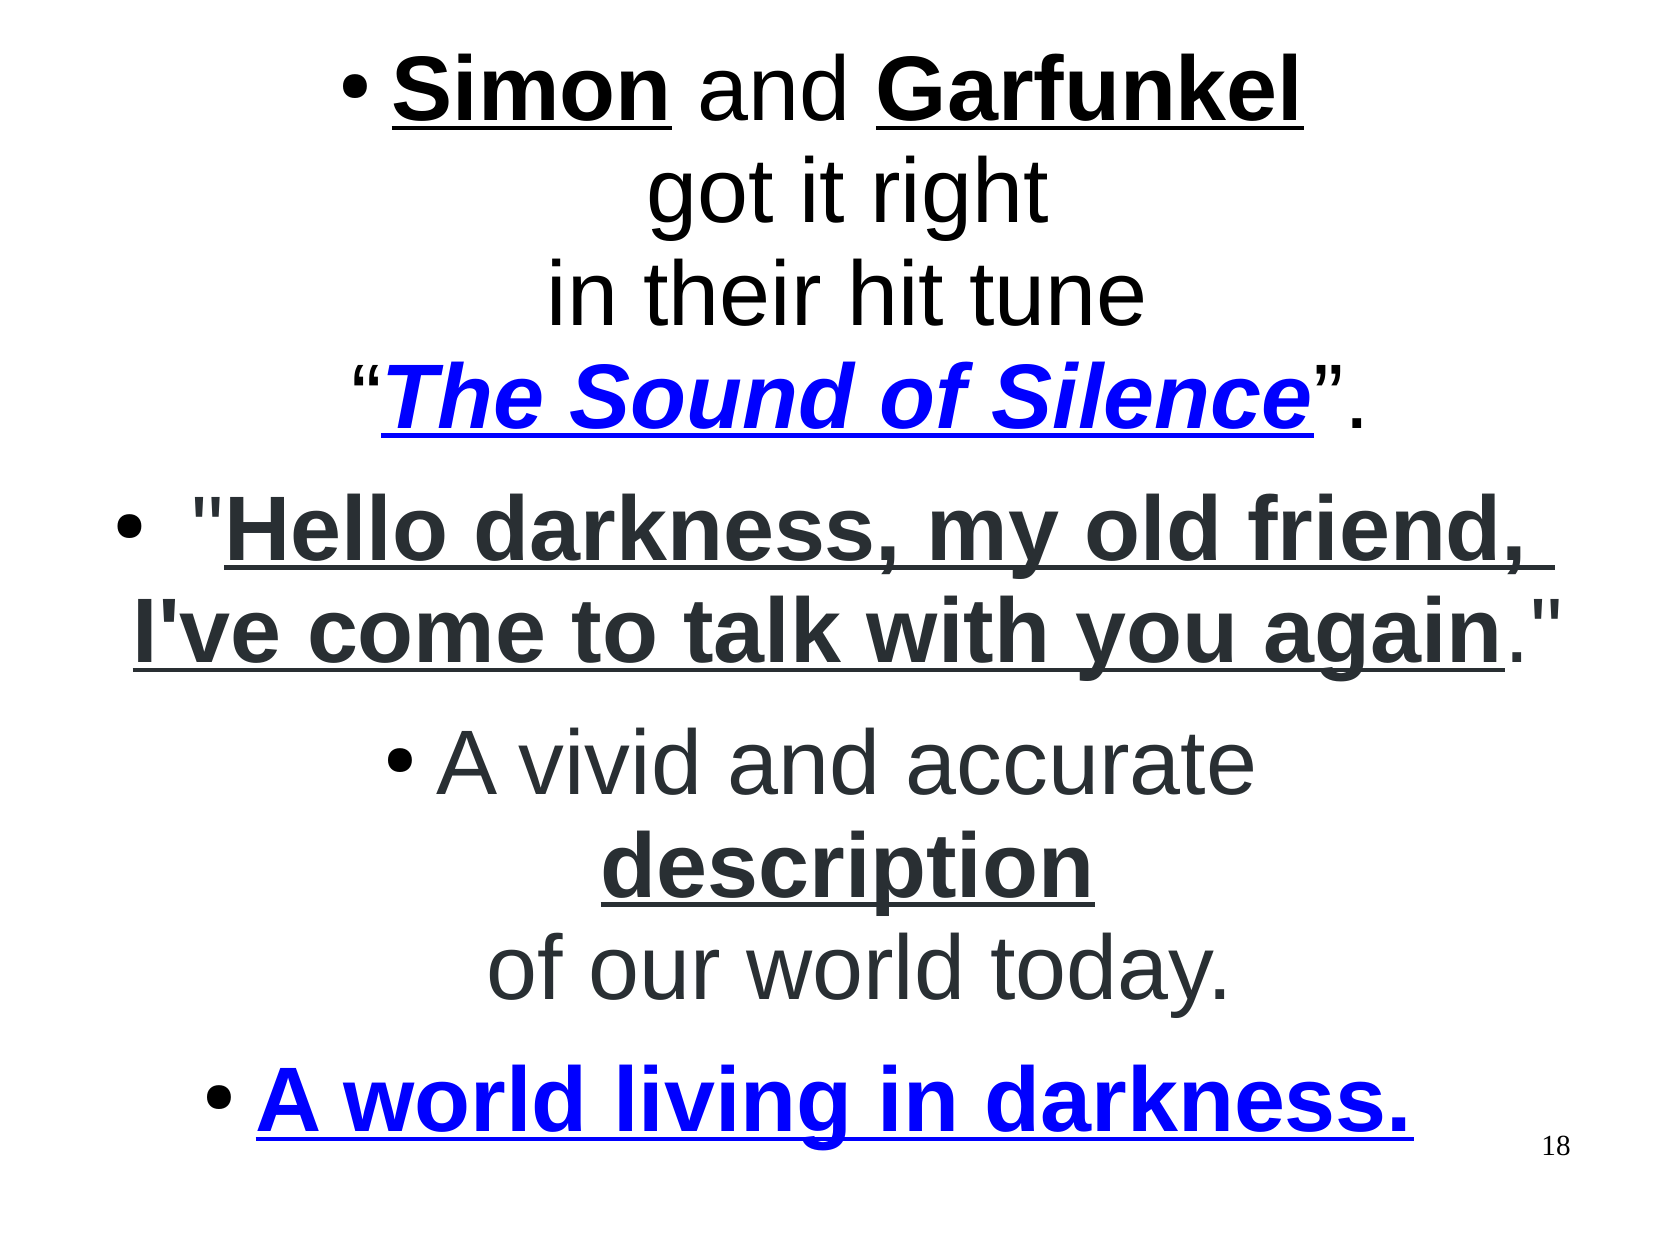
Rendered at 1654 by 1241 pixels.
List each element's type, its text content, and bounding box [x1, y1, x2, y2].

list Simon and Garfunkel got it right in their hit tune “The Sound of Silence”. "Hello darkness, my old friend, I've come to talk with you again." A vivid and accurate description of our world today. A world living in darkness. [37, 37, 1613, 1238]
